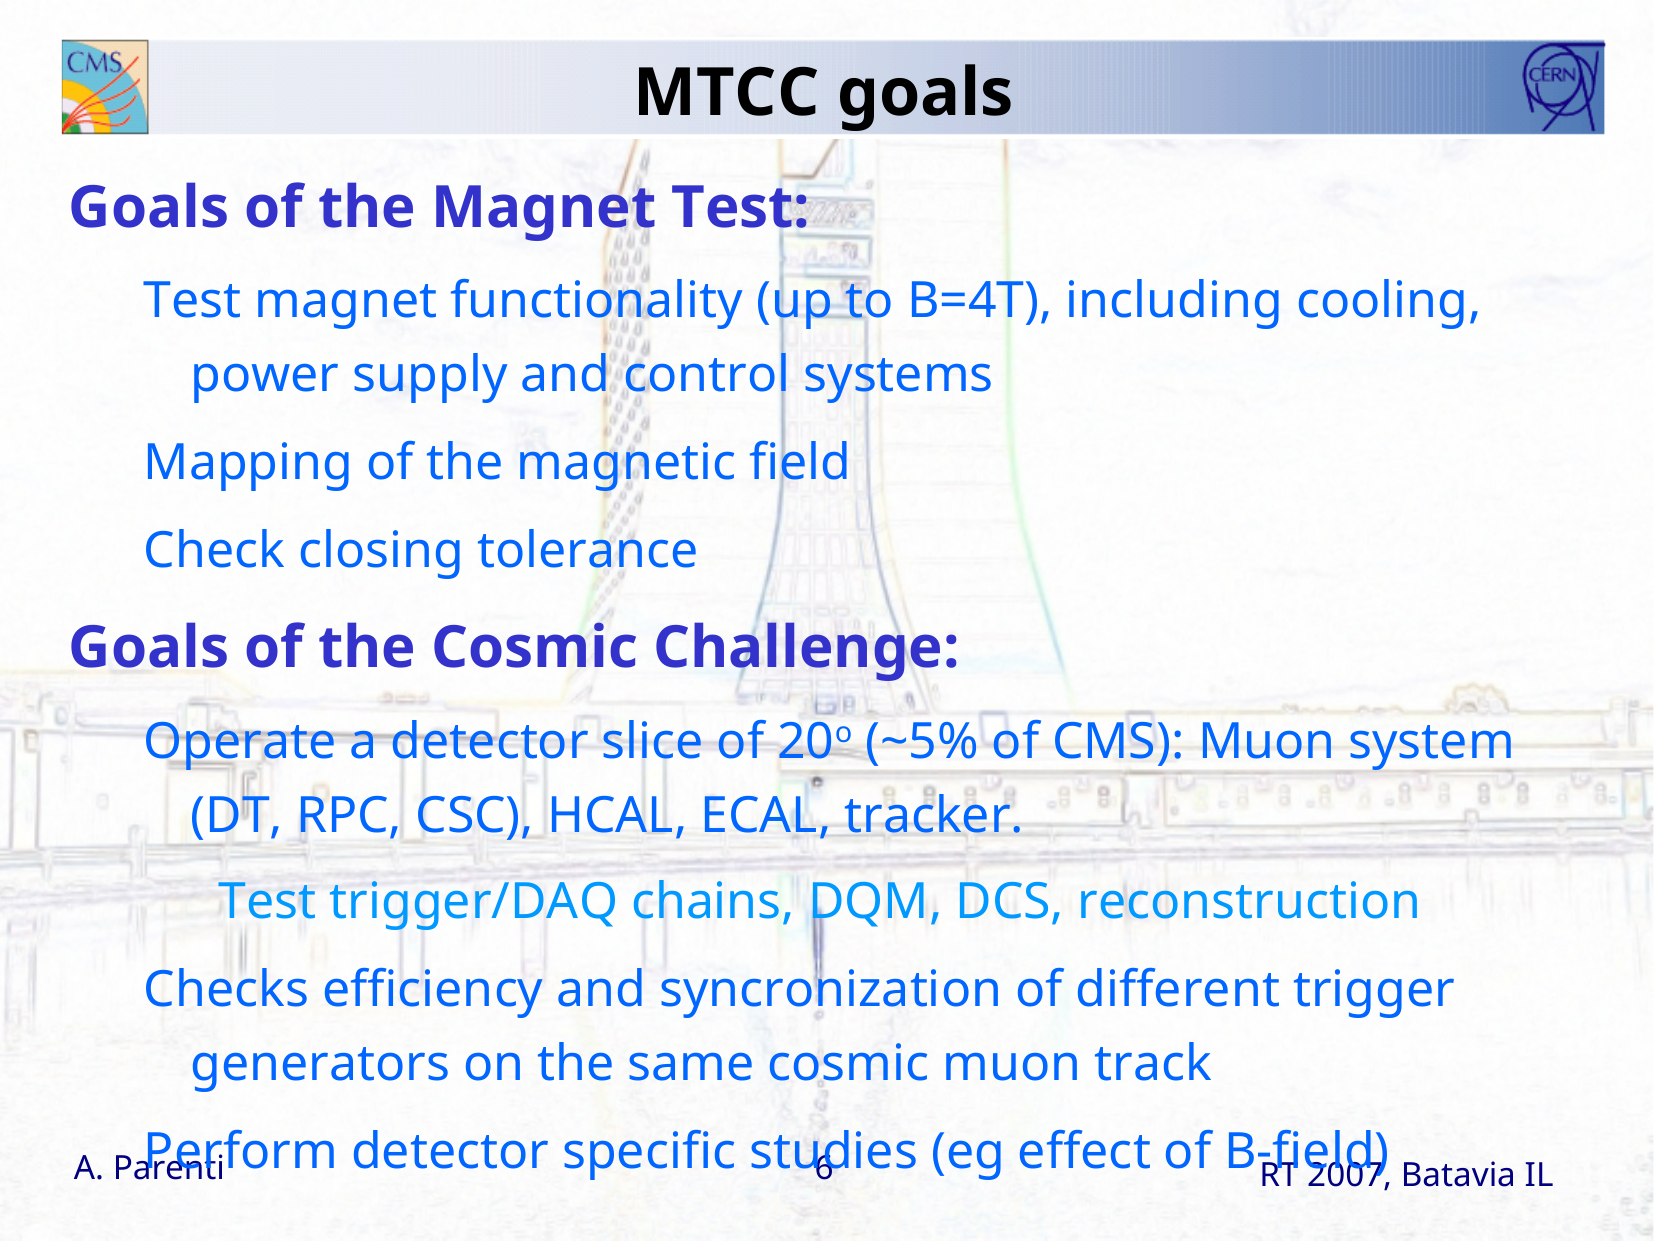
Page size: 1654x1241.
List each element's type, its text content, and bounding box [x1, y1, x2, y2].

title MTCC goals [149, 42, 1499, 132]
list Goals of the Magnet Test: Test magnet functionality (up to B=4T), including cooling, power supply and control systems Mapping of the magnetic field Check closing tolerance Goals of the Cosmic Challenge: Operate a detector slice of 20o (~5% of CMS): Muon system (DT, RPC, CSC), HCAL, ECAL, tracker. Test trigger/DAQ chains, DQM, DCS, reconstruction Checks efficiency and syncronization of different trigger generators on the same cosmic muon track Perform detector specific studies (eg effect of B-field) [68, 158, 1585, 1126]
picture [0, 0, 1654, 1241]
